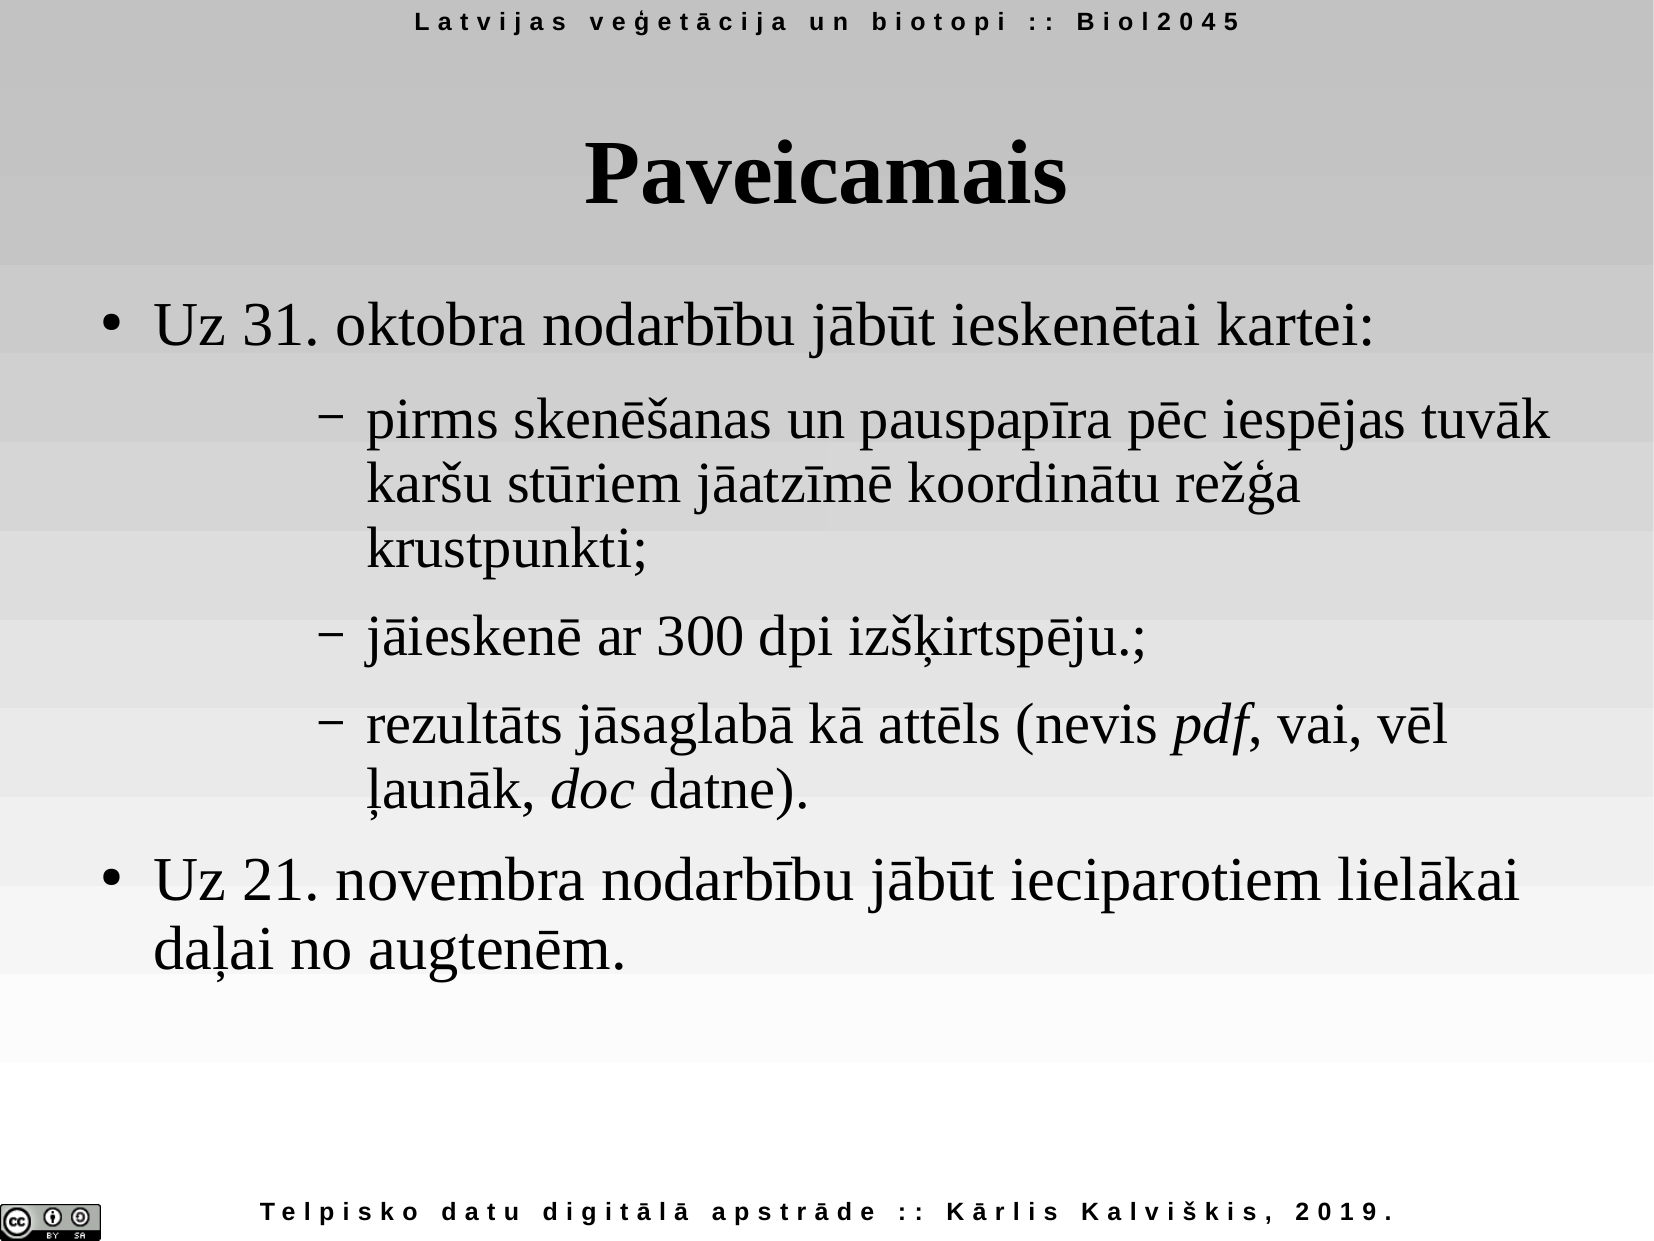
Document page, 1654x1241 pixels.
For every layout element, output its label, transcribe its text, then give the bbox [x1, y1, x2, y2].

picture [0, 0, 1654, 1241]
list Uz 31. oktobra nodarbību jābūt ieskenētai kartei: pirms skenēšanas un pauspapīra pēc iespējas tuvāk karšu stūriem jāatzīmē koordinātu režģa krustpunkti; jāieskenē ar 300 dpi izšķirtspēju.; rezultāts jāsaglabā kā attēls (nevis pdf, vai, vēl ļaunāk, doc datne). Uz 21. novembra nodarbību jābūt ieciparotiem lielākai daļai no augtenēm. [82, 289, 1571, 1113]
title Paveicamais [29, 49, 1625, 296]
